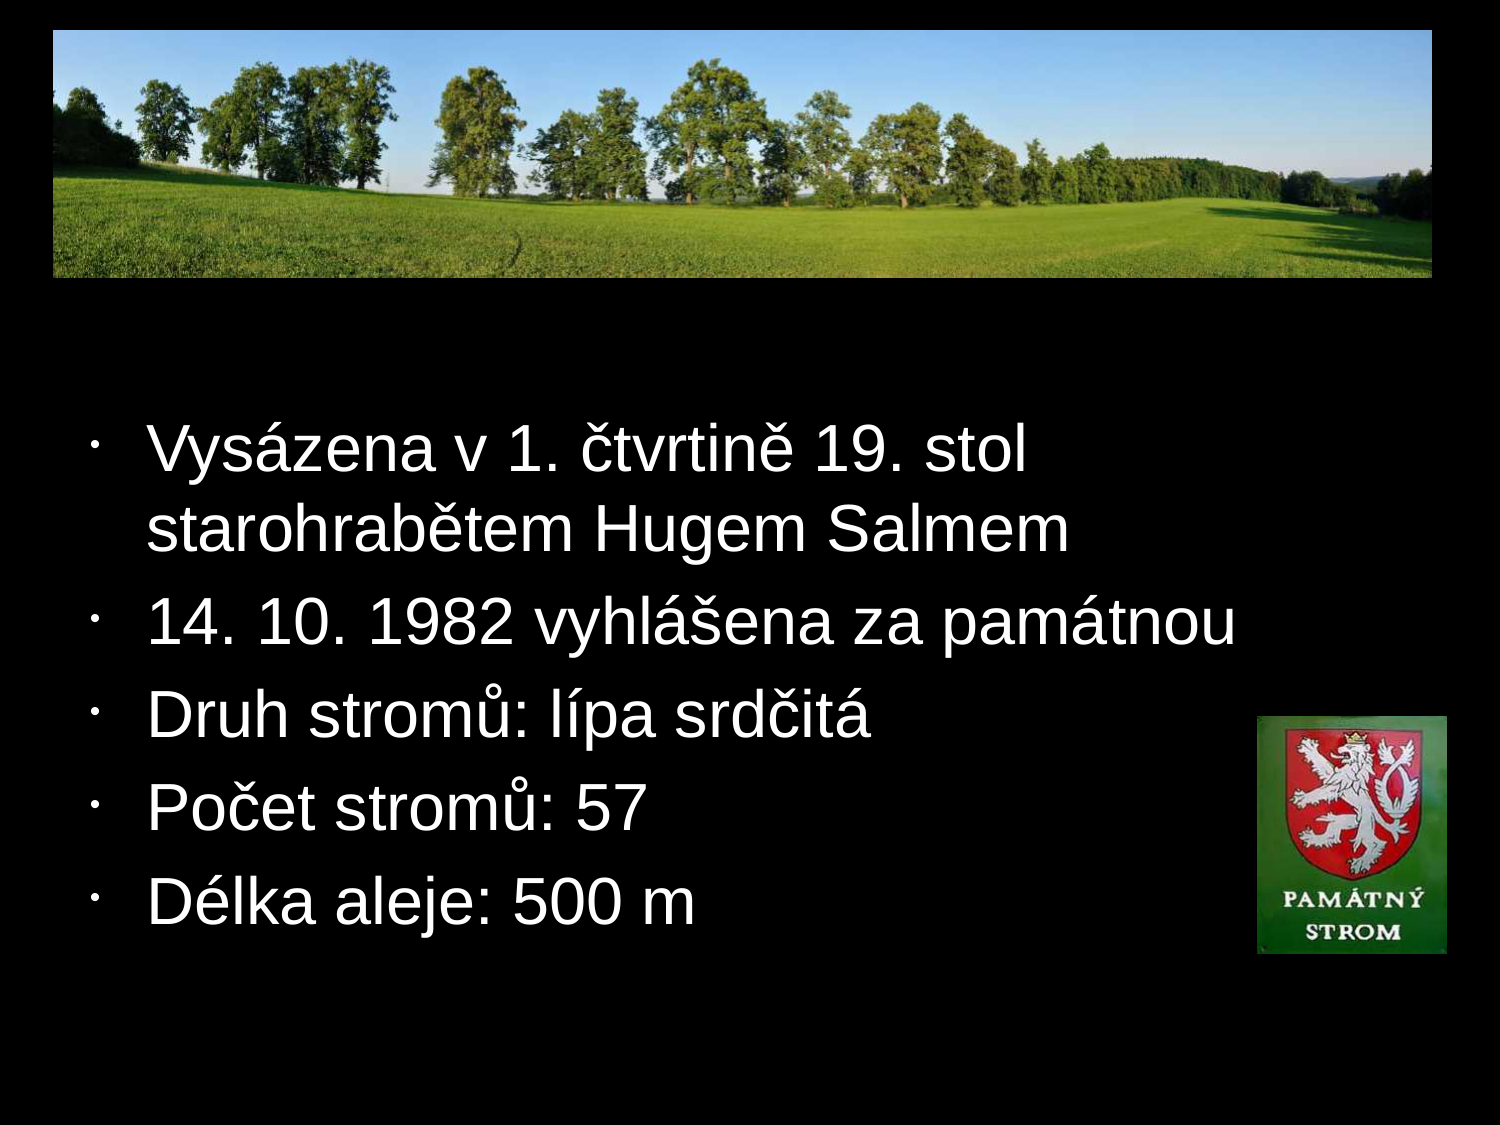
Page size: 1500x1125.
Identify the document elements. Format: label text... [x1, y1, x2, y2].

picture [53, 30, 1432, 278]
picture [1257, 716, 1447, 954]
list Vysázena v 1. čtvrtině 19. stol starohrabětem Hugem Salmem 14. 10. 1982 vyhlášena za památnou Druh stromů: lípa srdčitá Počet stromů: 57 Délka aleje: 500 m [75, 397, 1425, 1005]
